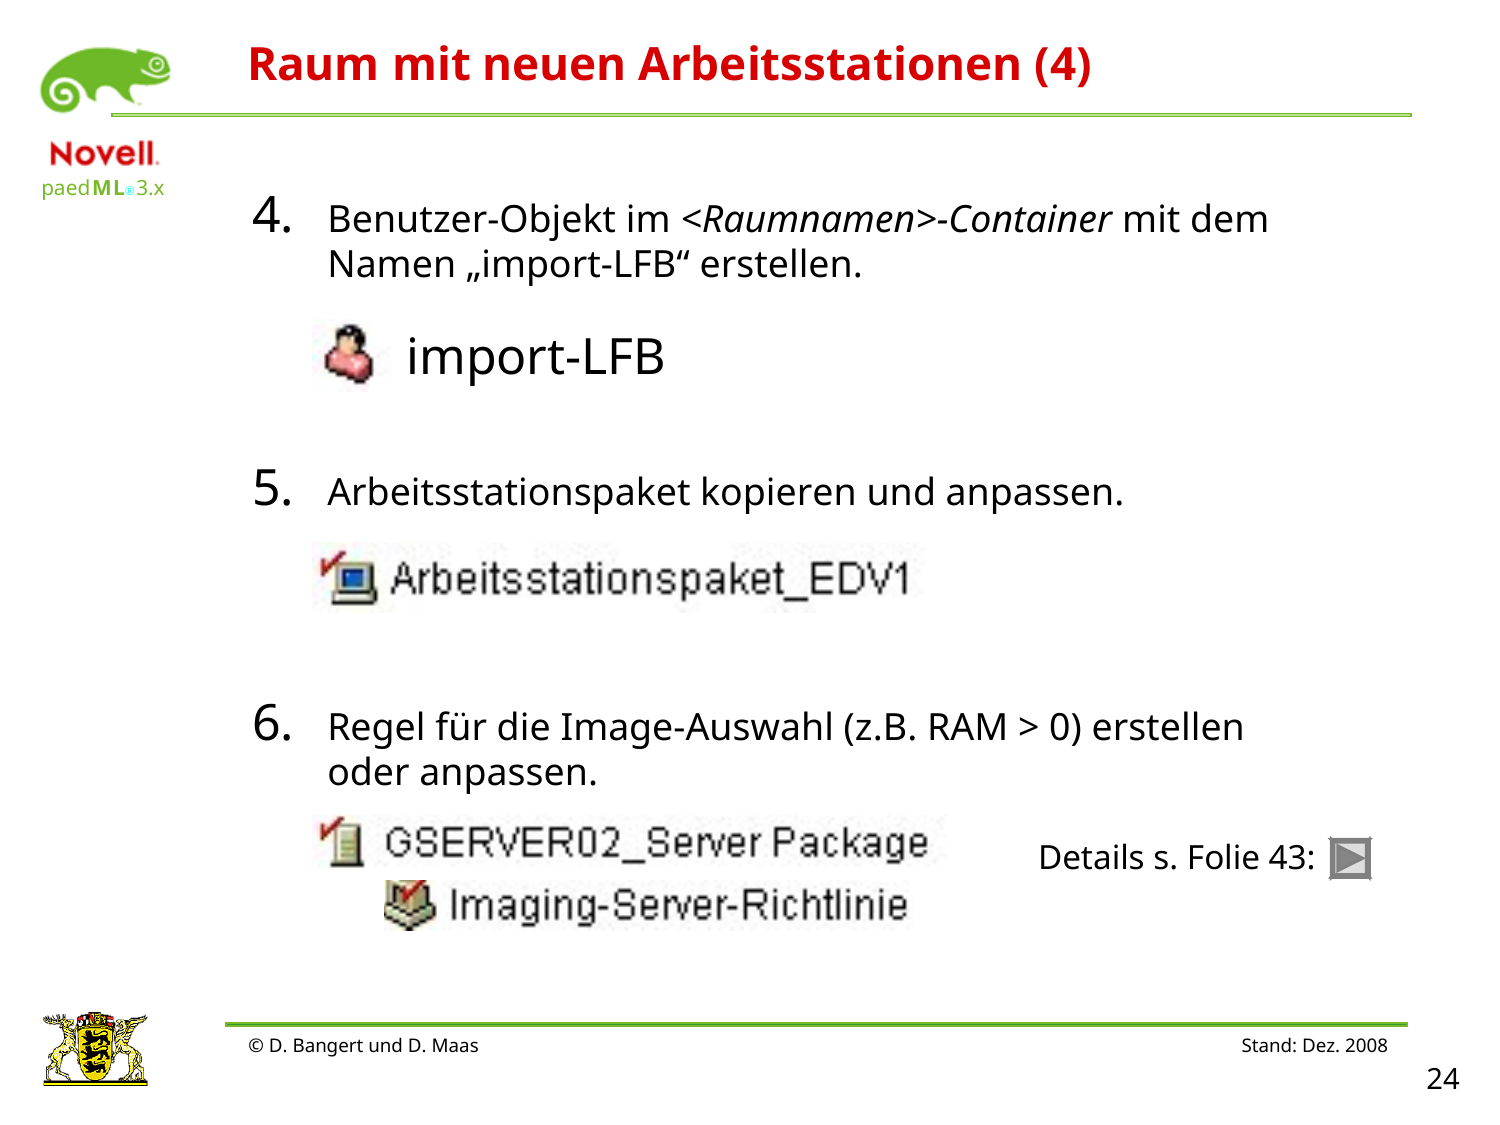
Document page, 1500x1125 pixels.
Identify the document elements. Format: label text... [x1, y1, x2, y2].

picture [312, 542, 925, 613]
text_box Regel für die Image-Auswahl (z.B. RAM > 0) erstellen oder anpassen. [312, 695, 1276, 801]
picture [26, 30, 184, 188]
picture [41, 1011, 148, 1088]
picture [312, 319, 391, 392]
picture [312, 815, 951, 932]
text_box Benutzer-Objekt im <Raumnamen>-Container mit dem Namen „import-LFB“ erstellen. [312, 187, 1326, 293]
text_box 4. [237, 174, 313, 251]
text_box 5. [237, 447, 313, 524]
text_box Details s. Folie 43: [1023, 828, 1355, 884]
title Raum mit neuen Arbeitsstationen (4)‏ [232, 12, 1388, 113]
text_box [1355, 839, 1370, 878]
text_box import-LFB [391, 316, 723, 393]
text_box Arbeitsstationspaket kopieren und anpassen. [313, 460, 1276, 521]
text_box 6. [237, 683, 313, 759]
